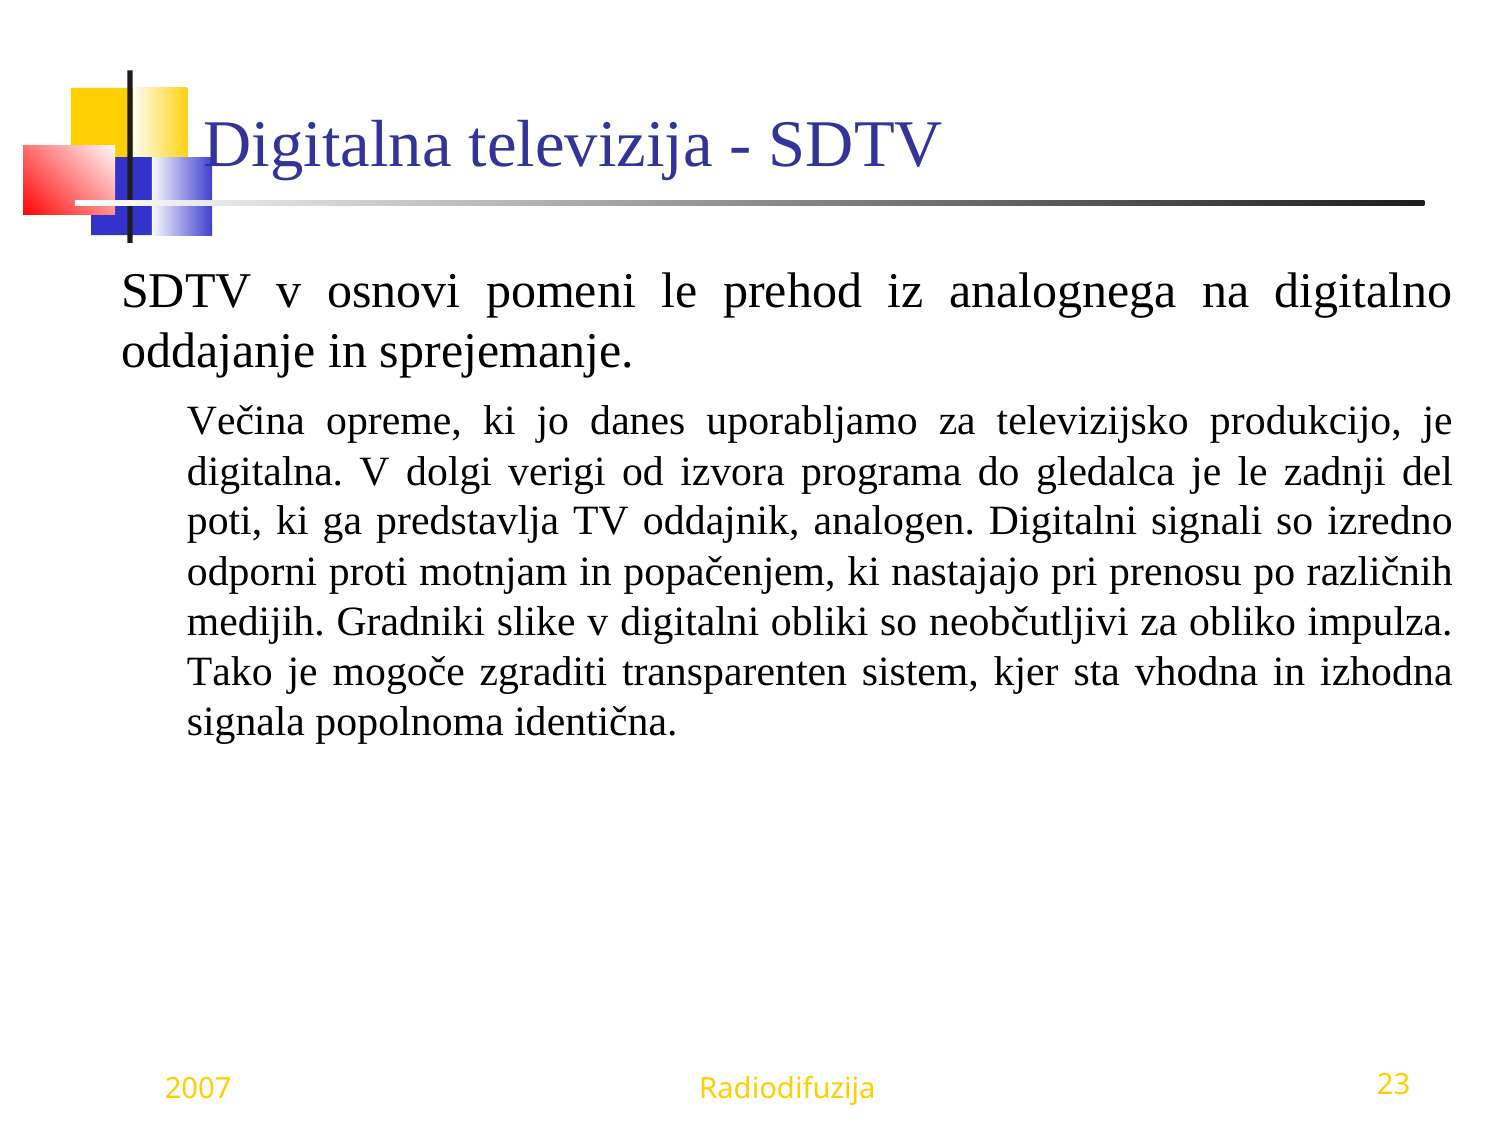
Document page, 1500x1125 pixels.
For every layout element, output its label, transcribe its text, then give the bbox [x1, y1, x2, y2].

list SDTV v osnovi pomeni le prehod iz analognega na digitalno oddajanje in sprejemanje. Večina opreme, ki jo danes uporabljamo za televizijsko produkcijo, je digitalna. V dolgi verigi od izvora programa do gledalca je le zadnji del poti, ki ga predstavlja TV oddajnik, analogen. Digitalni signali so izredno odporni proti motnjam in popačenjem, ki nastajajo pri prenosu po različnih medijih. Gradniki slike v digitalni obliki so neobčutljivi za obliko impulza. Tako je mogoče zgraditi transparenten sistem, kjer sta vhodna in izhodna signala popolnoma identična. [50, 249, 1469, 1007]
text_box 2007 [150, 1037, 463, 1113]
text_box Radiodifuzija [549, 1037, 1026, 1113]
title Digitalna televizija - SDTV [188, 92, 1468, 188]
text_box <number> [1112, 1037, 1426, 1113]
